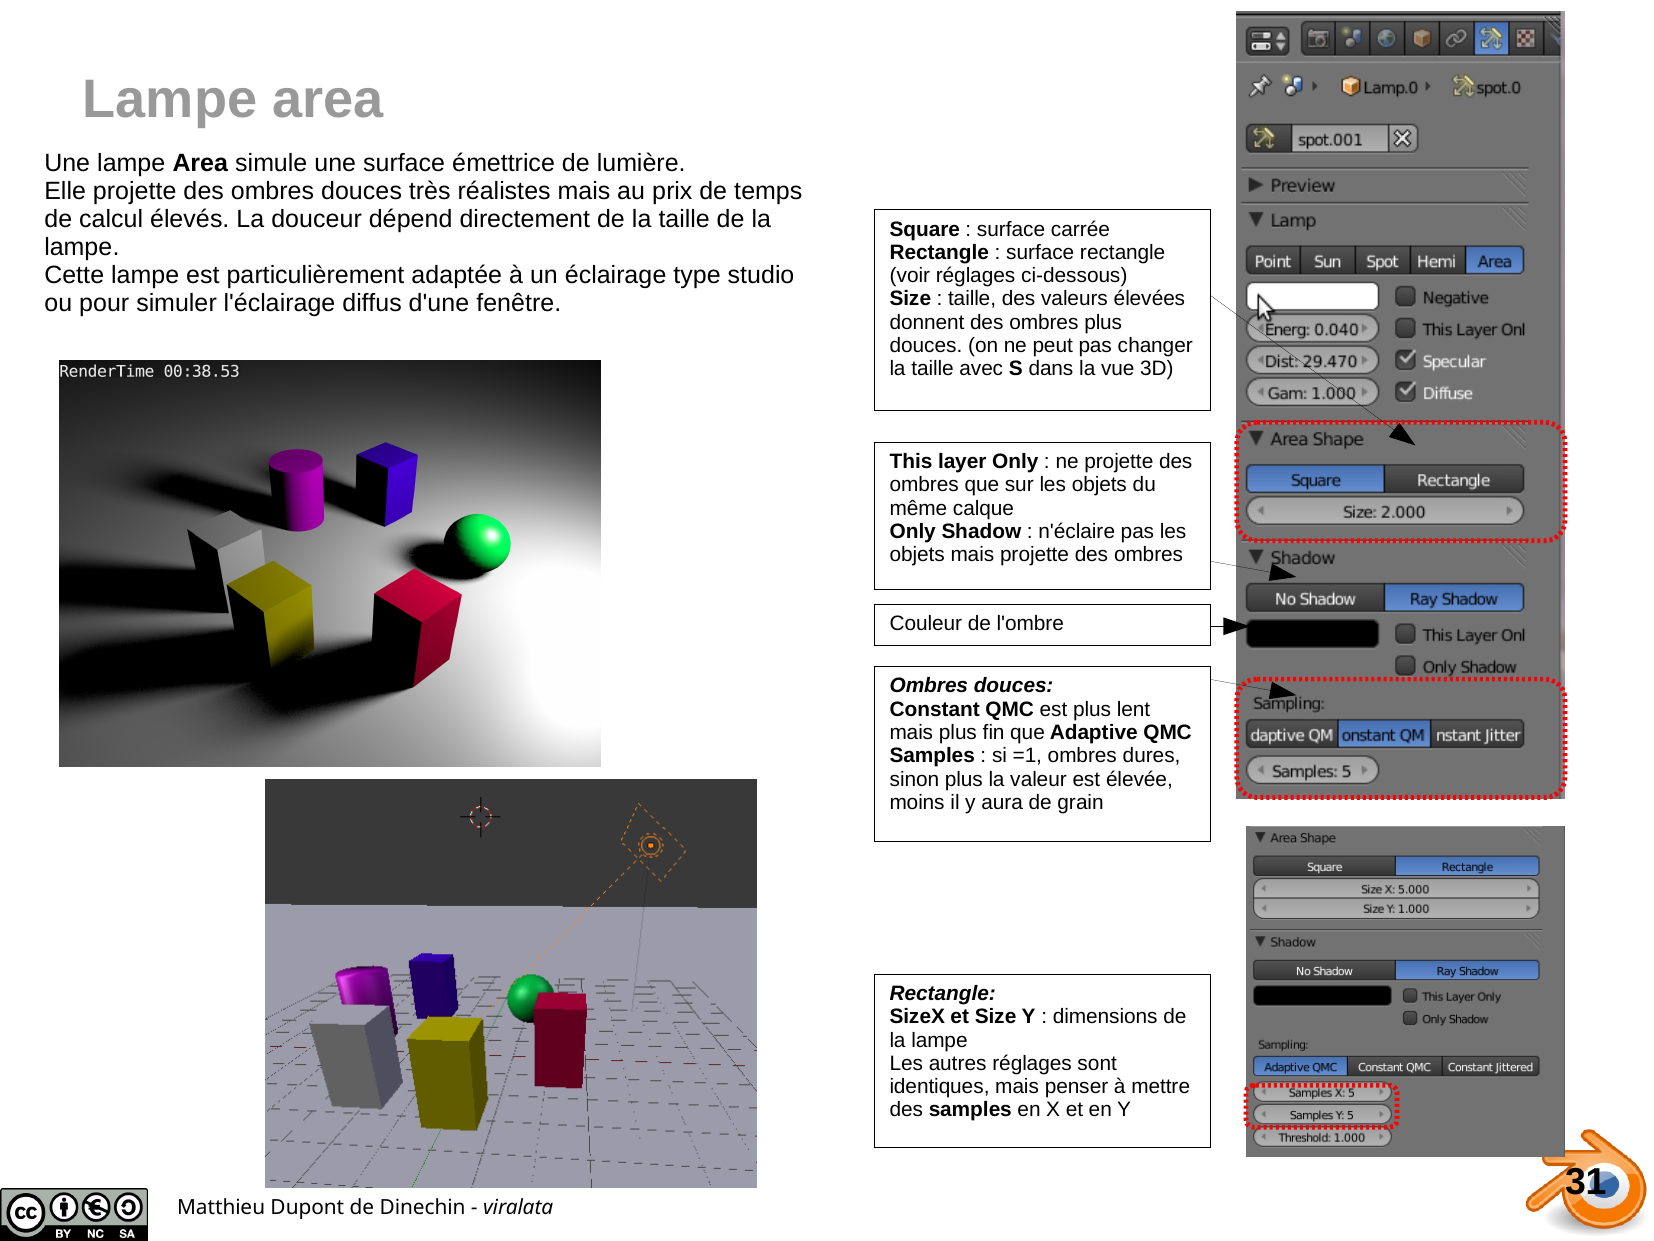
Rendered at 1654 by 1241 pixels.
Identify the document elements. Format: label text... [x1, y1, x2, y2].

picture [59, 408, 601, 767]
text_box This layer Only : ne projette des ombres que sur les objets du même calque Only Shadow : n'éclaire pas les objets mais projette des ombres [874, 442, 1211, 590]
picture [0, 1188, 148, 1241]
text_box Une lampe Area simule une surface émettrice de lumière. Elle projette des ombres douces très réalistes mais au prix de temps de calcul élevés. La douceur dépend directement de la taille de la lampe. Cette lampe est particulièrement adaptée à un éclairage type studio ou pour simuler l'éclairage diffus d'une fenêtre. [29, 141, 827, 408]
title Lampe area [82, 56, 1236, 141]
text_box Couleur de l'ombre [874, 604, 1211, 646]
text_box Rectangle: SizeX et Size Y : dimensions de la lampe Les autres réglages sont identiques, mais penser à mettre des samples en X et en Y [874, 974, 1211, 1148]
text_box Ombres douces: Constant QMC est plus lent mais plus fin que Adaptive QMC Samples : si =1, ombres dures, sinon plus la valeur est élevée, moins il y aura de grain [874, 666, 1211, 842]
text_box Square : surface carrée Rectangle : surface rectangle (voir réglages ci-dessous) Size : taille, des valeurs élevées donnent des ombres plus douces. (on ne peut pas changer la taille avec S dans la vue 3D) [874, 209, 1211, 411]
picture [1246, 826, 1648, 1241]
picture [1236, 11, 1565, 799]
picture [265, 779, 757, 1188]
